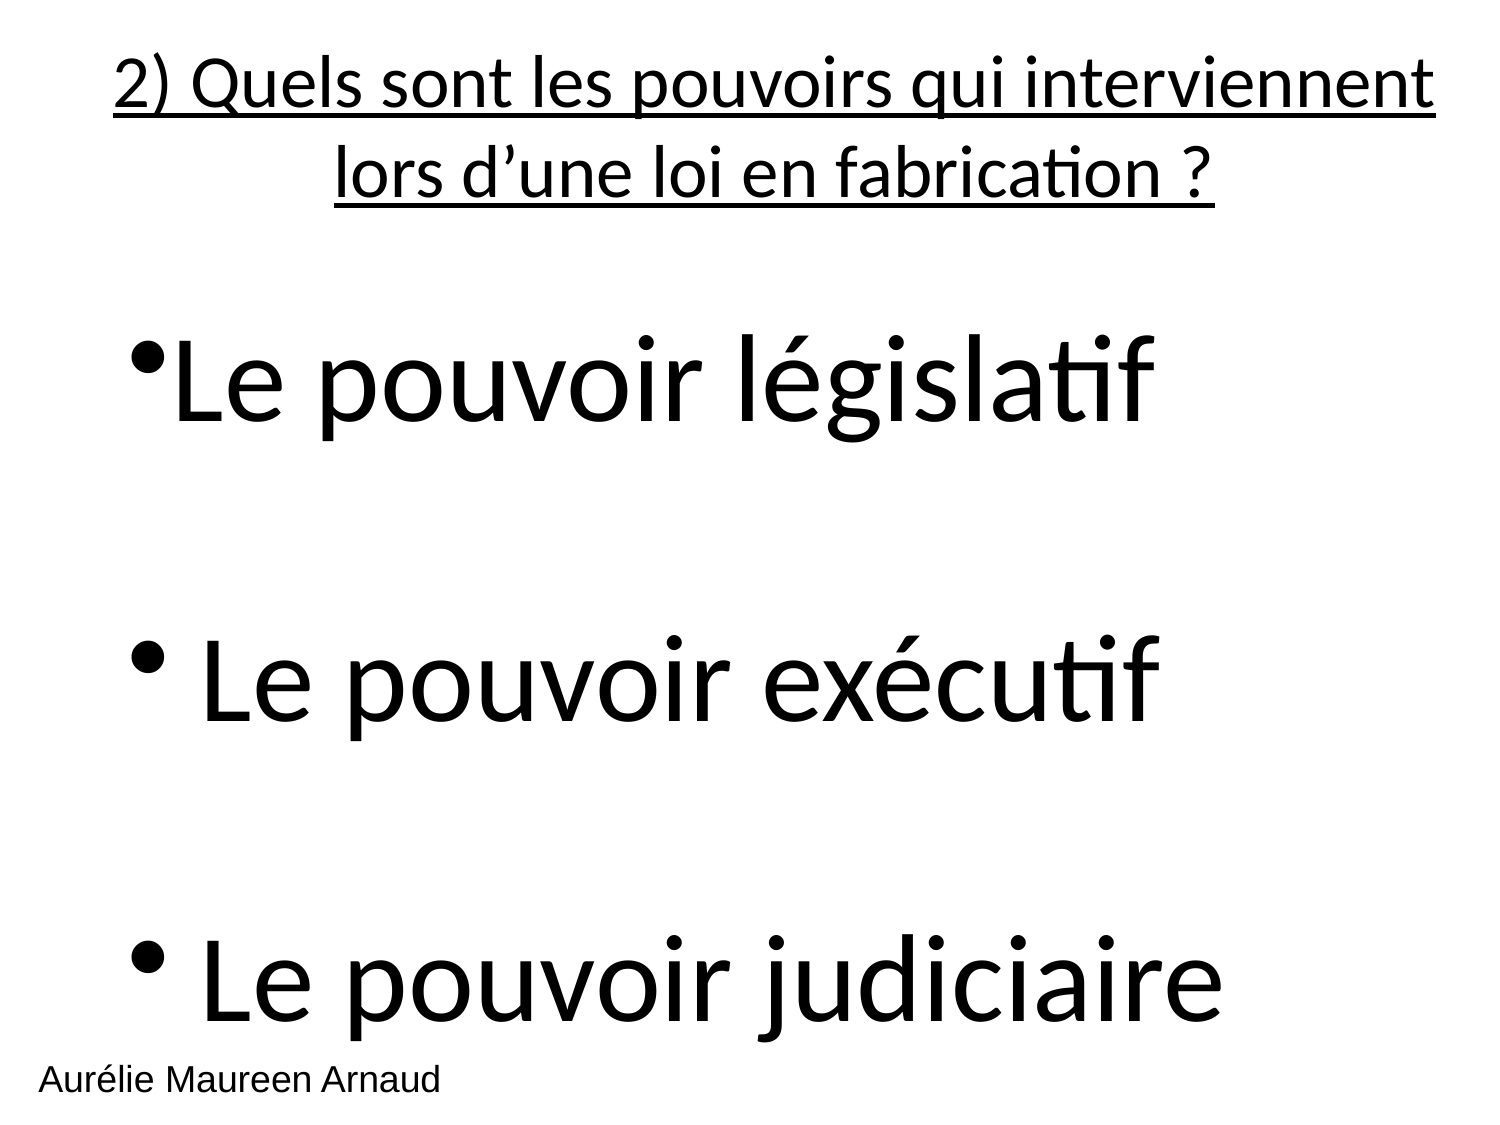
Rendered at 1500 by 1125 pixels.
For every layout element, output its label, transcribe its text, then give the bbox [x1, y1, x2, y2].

text_box Le pouvoir législatif Le pouvoir exécutif Le pouvoir judiciaire [112, 288, 1459, 1099]
title 2) Quels sont les pouvoirs qui interviennent lors d’une loi en fabrication ? [76, 0, 1473, 246]
text_box Aurélie Maureen Arnaud [23, 1051, 697, 1108]
